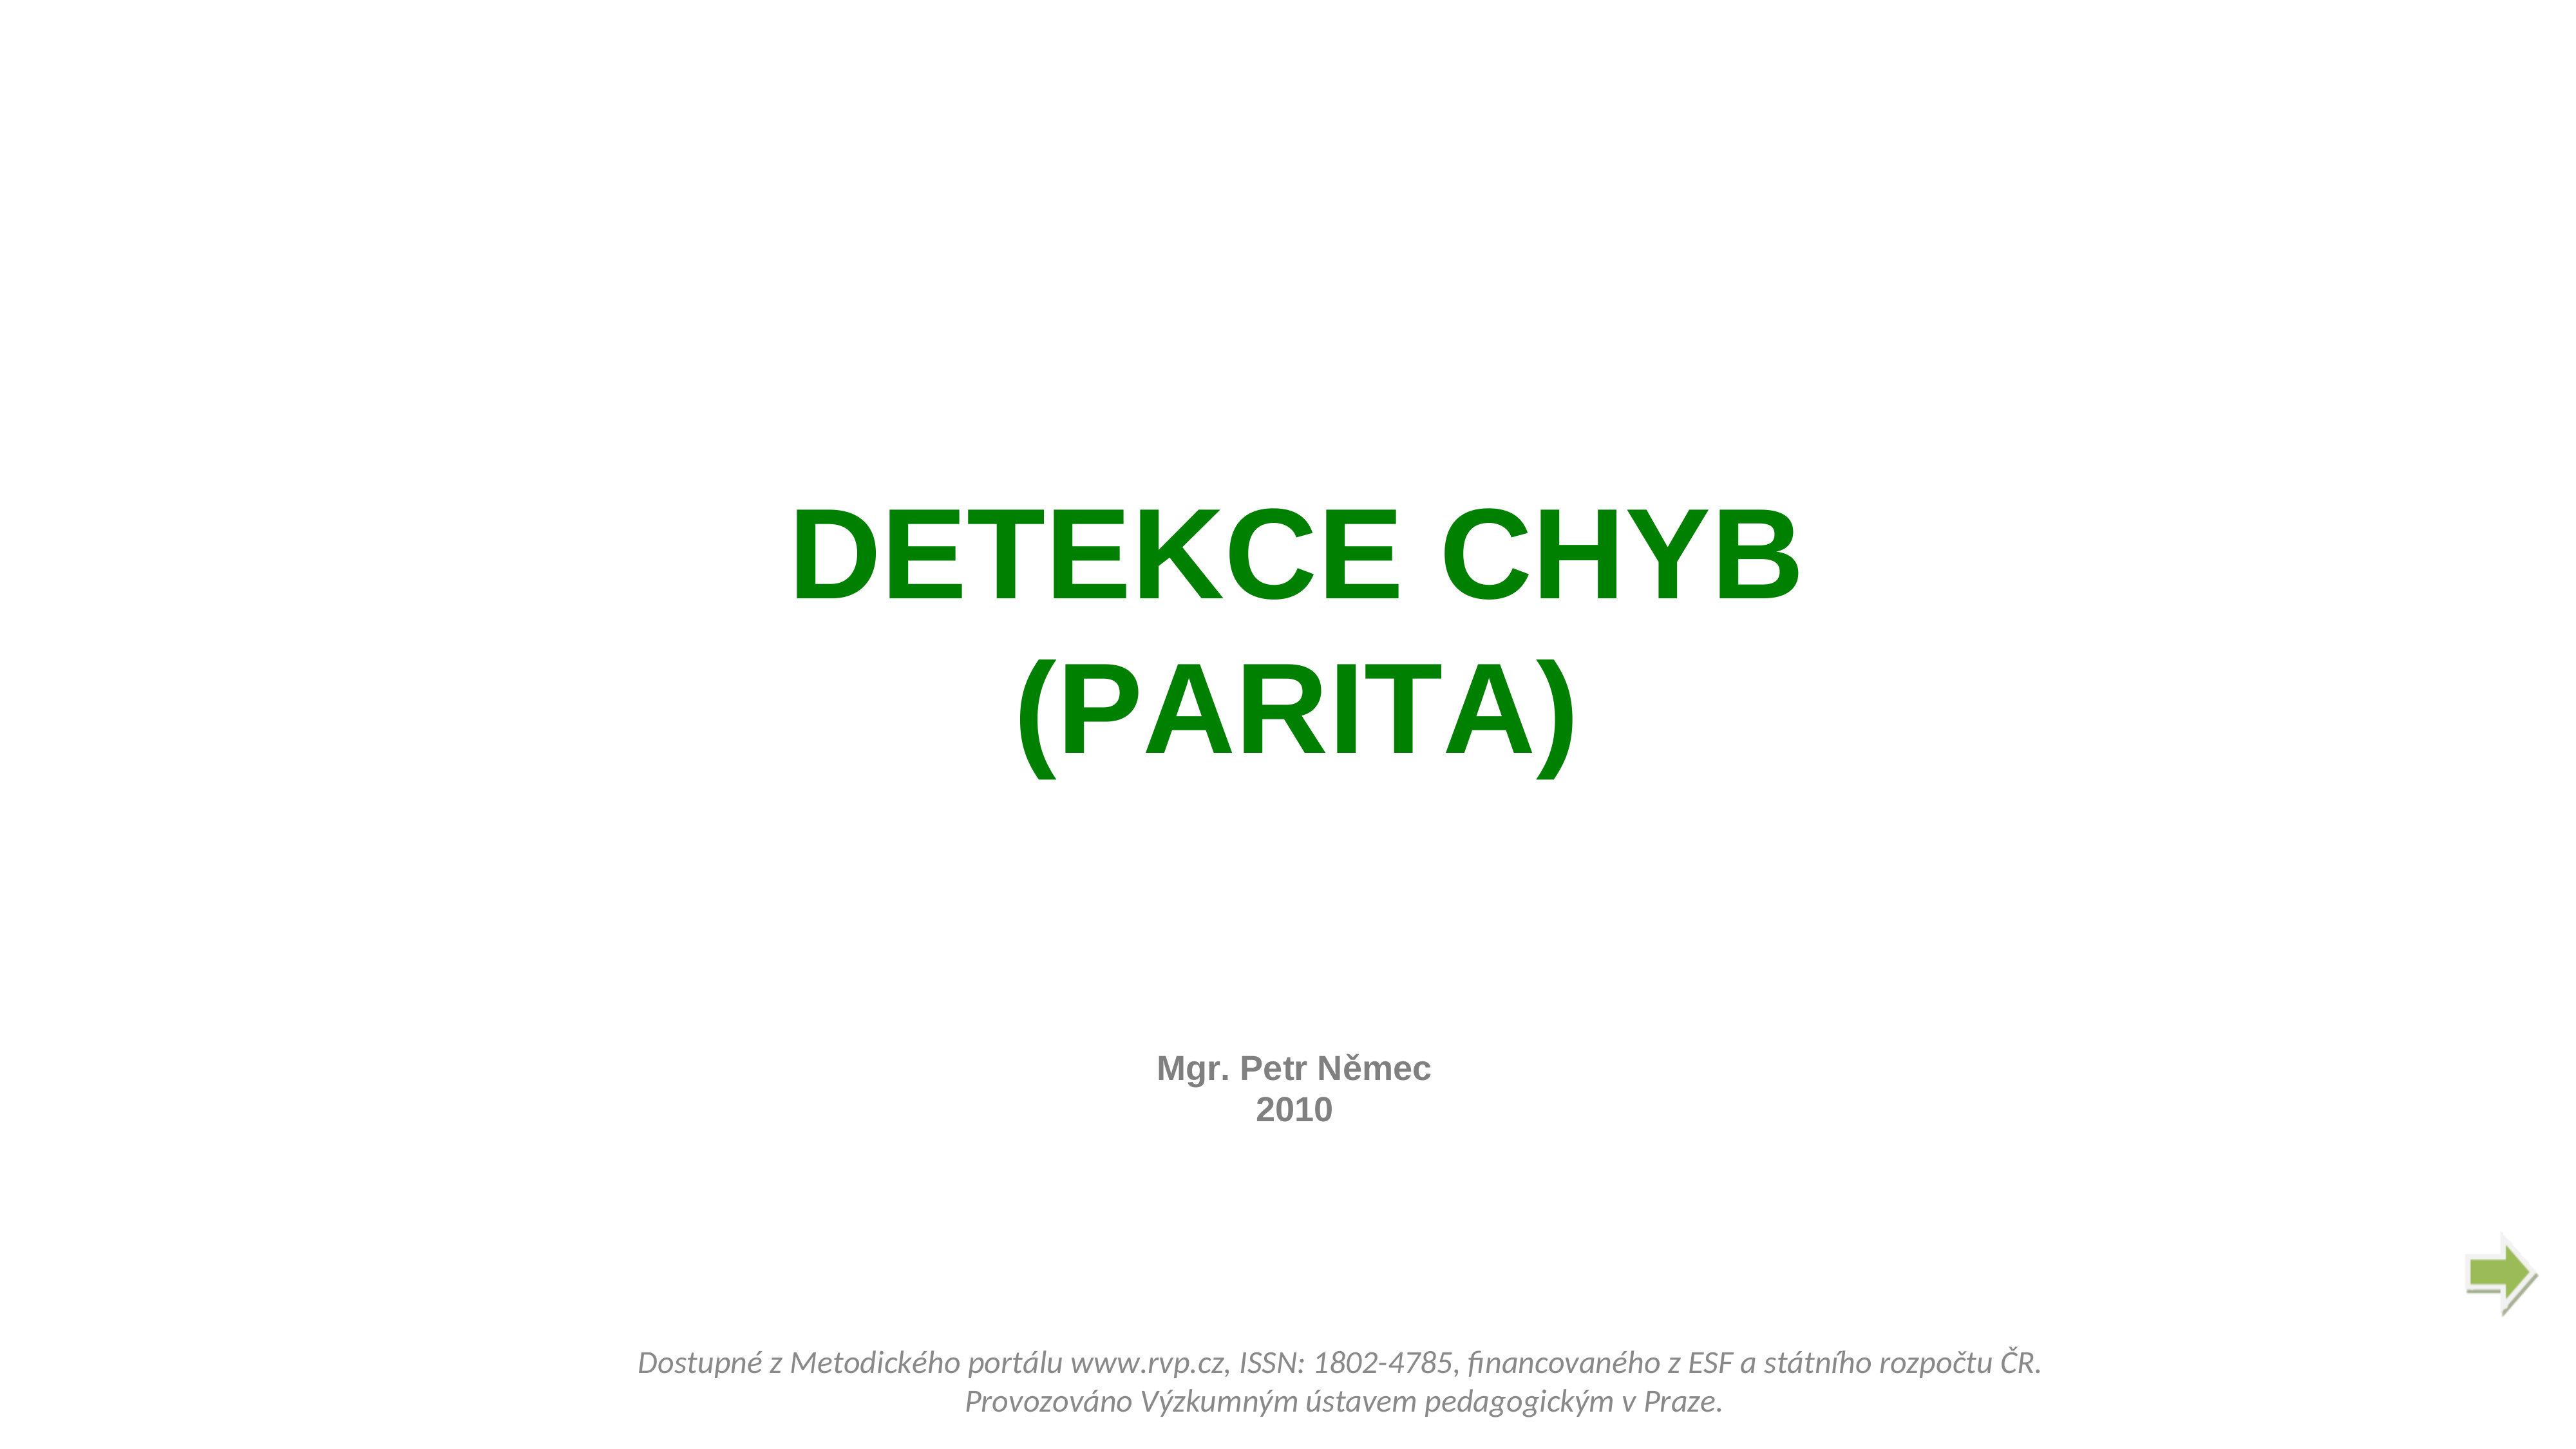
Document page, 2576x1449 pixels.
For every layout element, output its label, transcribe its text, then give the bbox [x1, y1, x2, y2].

picture [2461, 1227, 2546, 1320]
text_box Mgr. Petr Němec 2010 [753, 1045, 1836, 1134]
text_box Dostupné z Metodického portálu www.rvp.cz, ISSN: 1802-4785, financovaného z ESF a státního rozpočtu ČR. Provozováno Výzkumným ústavem pedagogickým v Praze. [503, 1336, 2186, 1424]
text_box DETEKCE CHYB (PARITA) [757, 469, 1837, 768]
